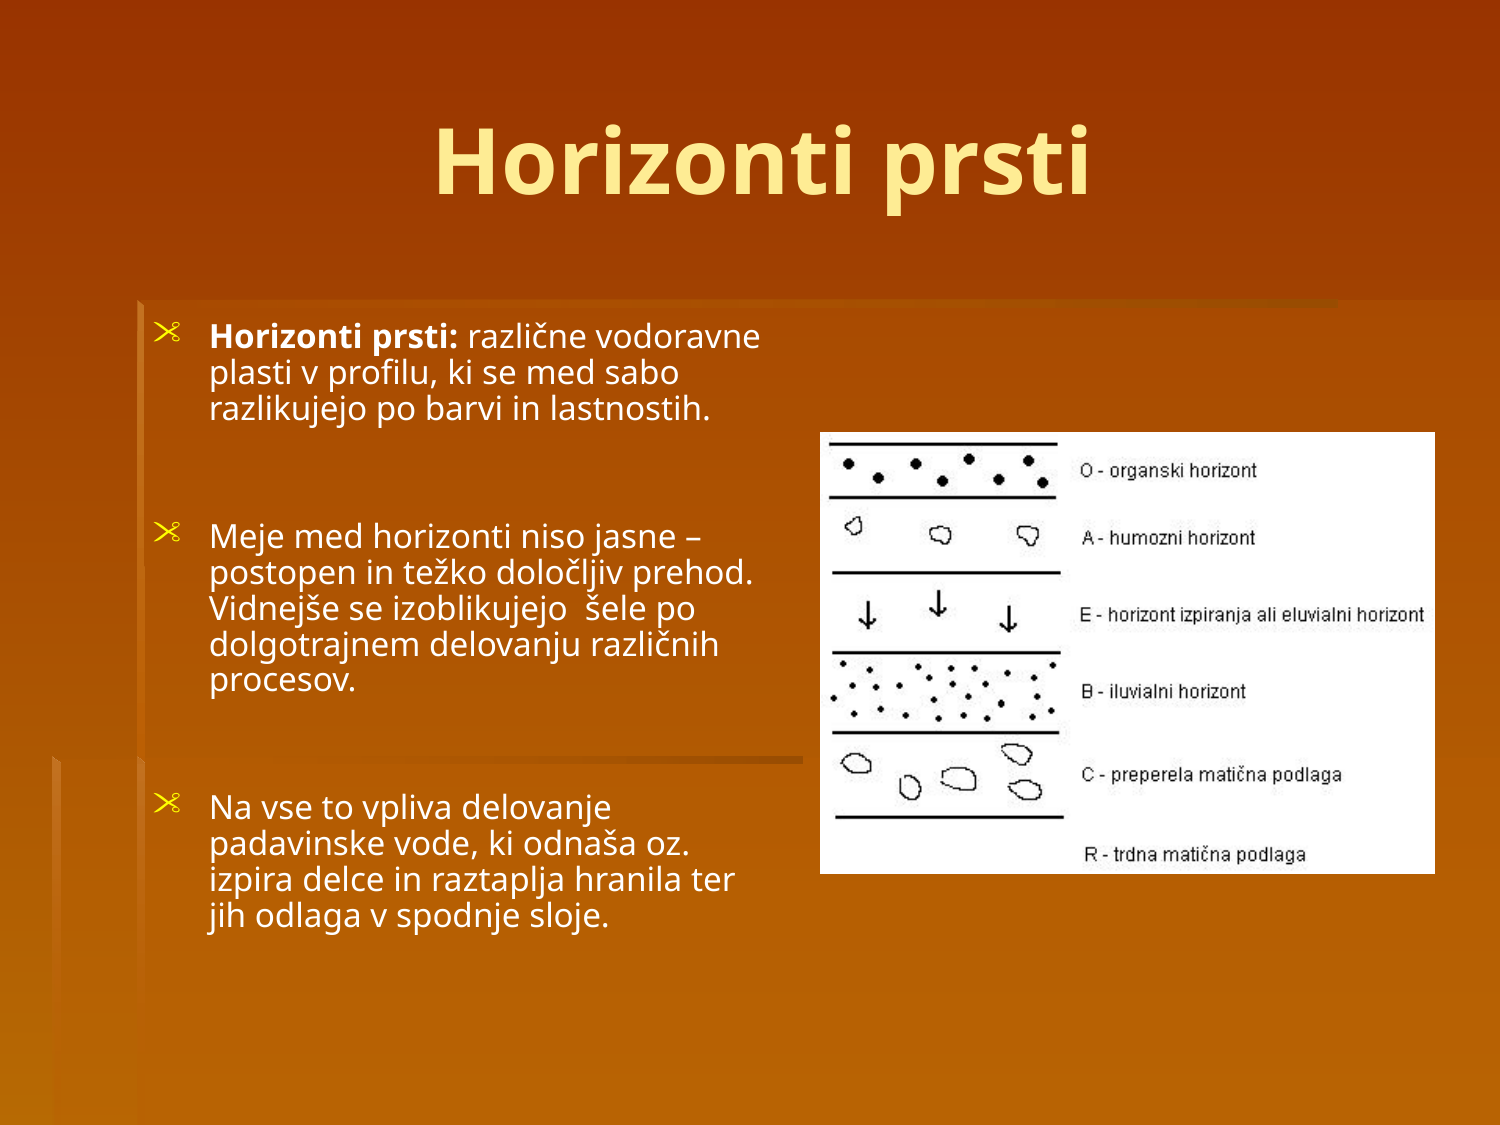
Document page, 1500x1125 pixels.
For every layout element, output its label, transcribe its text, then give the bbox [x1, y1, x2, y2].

title Horizonti prsti [75, 40, 1451, 275]
list Horizonti prsti: različne vodoravne plasti v profilu, ki se med sabo razlikujejo po barvi in lastnostih. Meje med horizonti niso jasne – postopen in težko določljiv prehod. Vidnejše se izoblikujejo šele po dolgotrajnem delovanju različnih procesov. Na vse to vpliva delovanje padavinske vode, ki odnaša oz. izpira delce in raztaplja hranila ter jih odlaga v spodnje sloje. [137, 312, 782, 1000]
picture [820, 432, 1435, 874]
